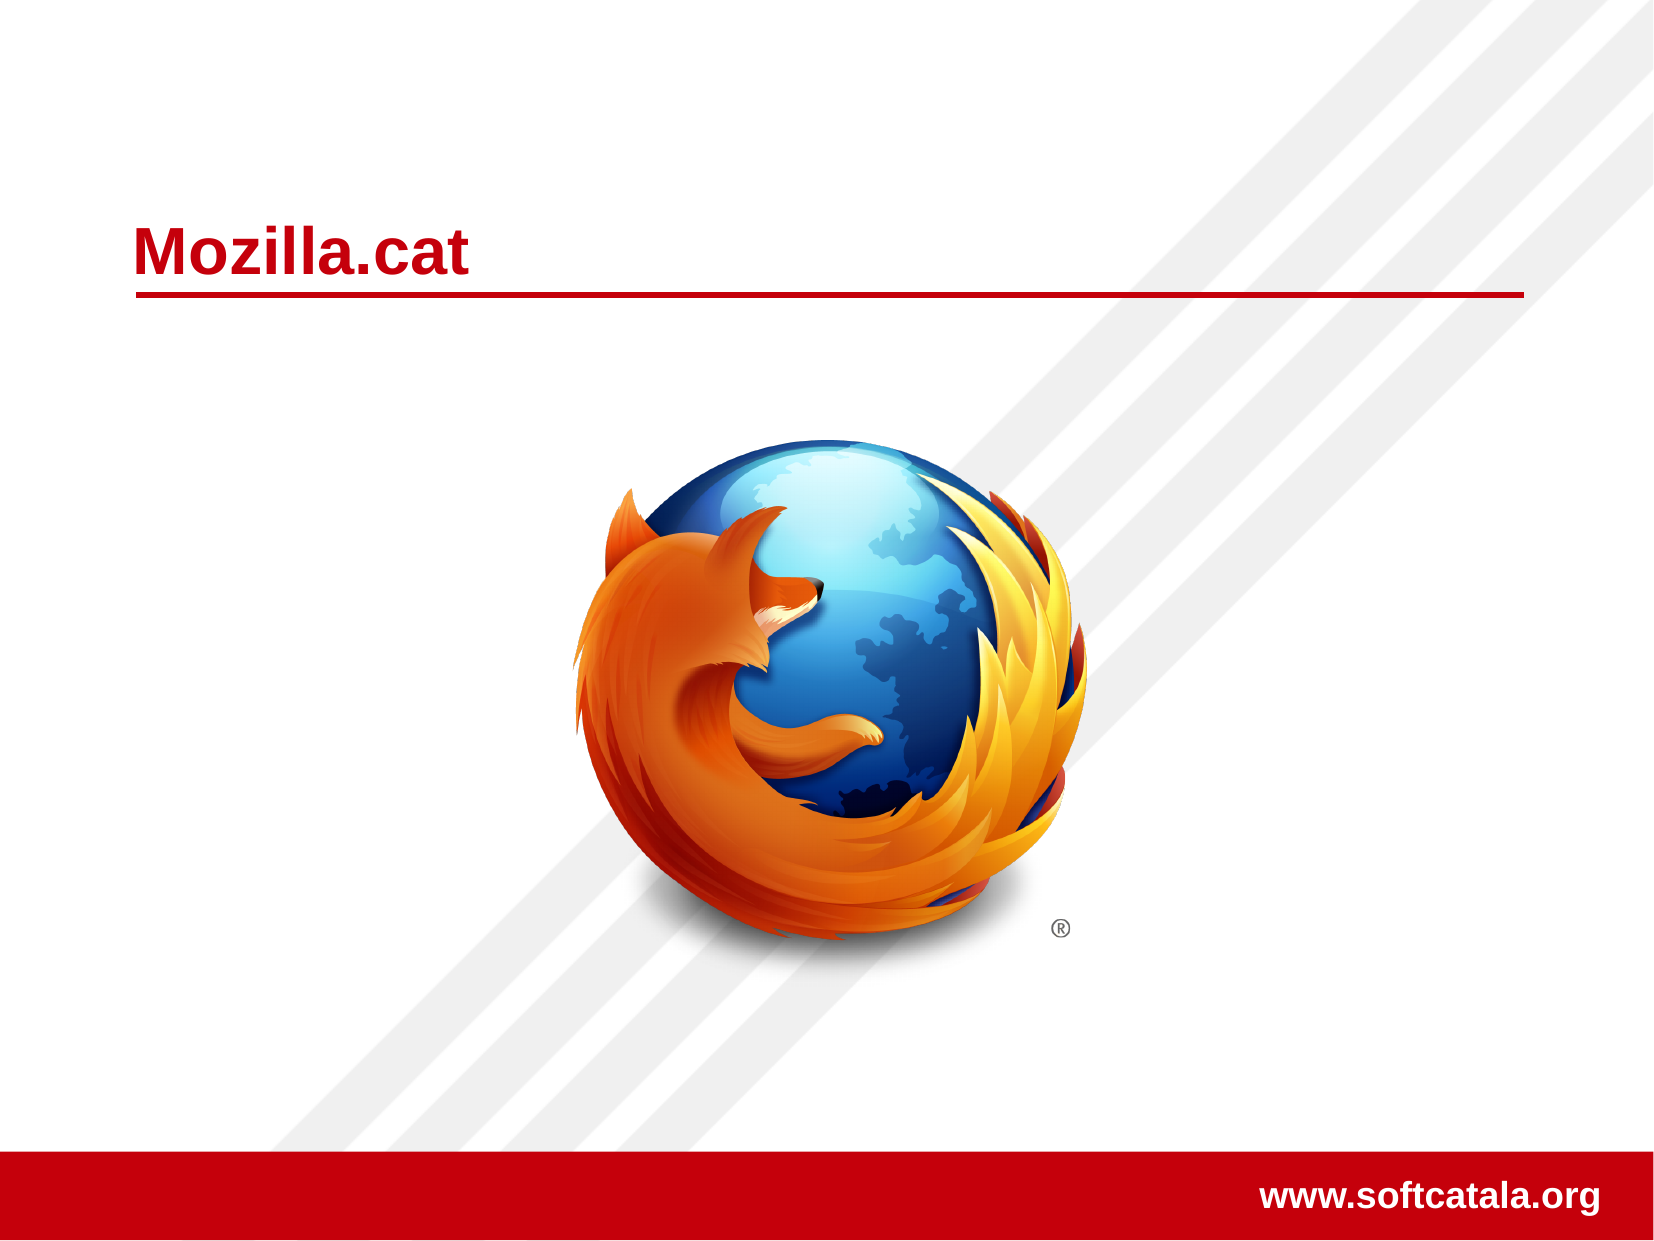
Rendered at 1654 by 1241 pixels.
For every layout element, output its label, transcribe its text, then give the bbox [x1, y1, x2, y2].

text_box Mozilla.cat [118, 206, 1501, 297]
text_box www.softcatala.org [0, 1151, 1654, 1241]
picture [0, 0, 1654, 1151]
